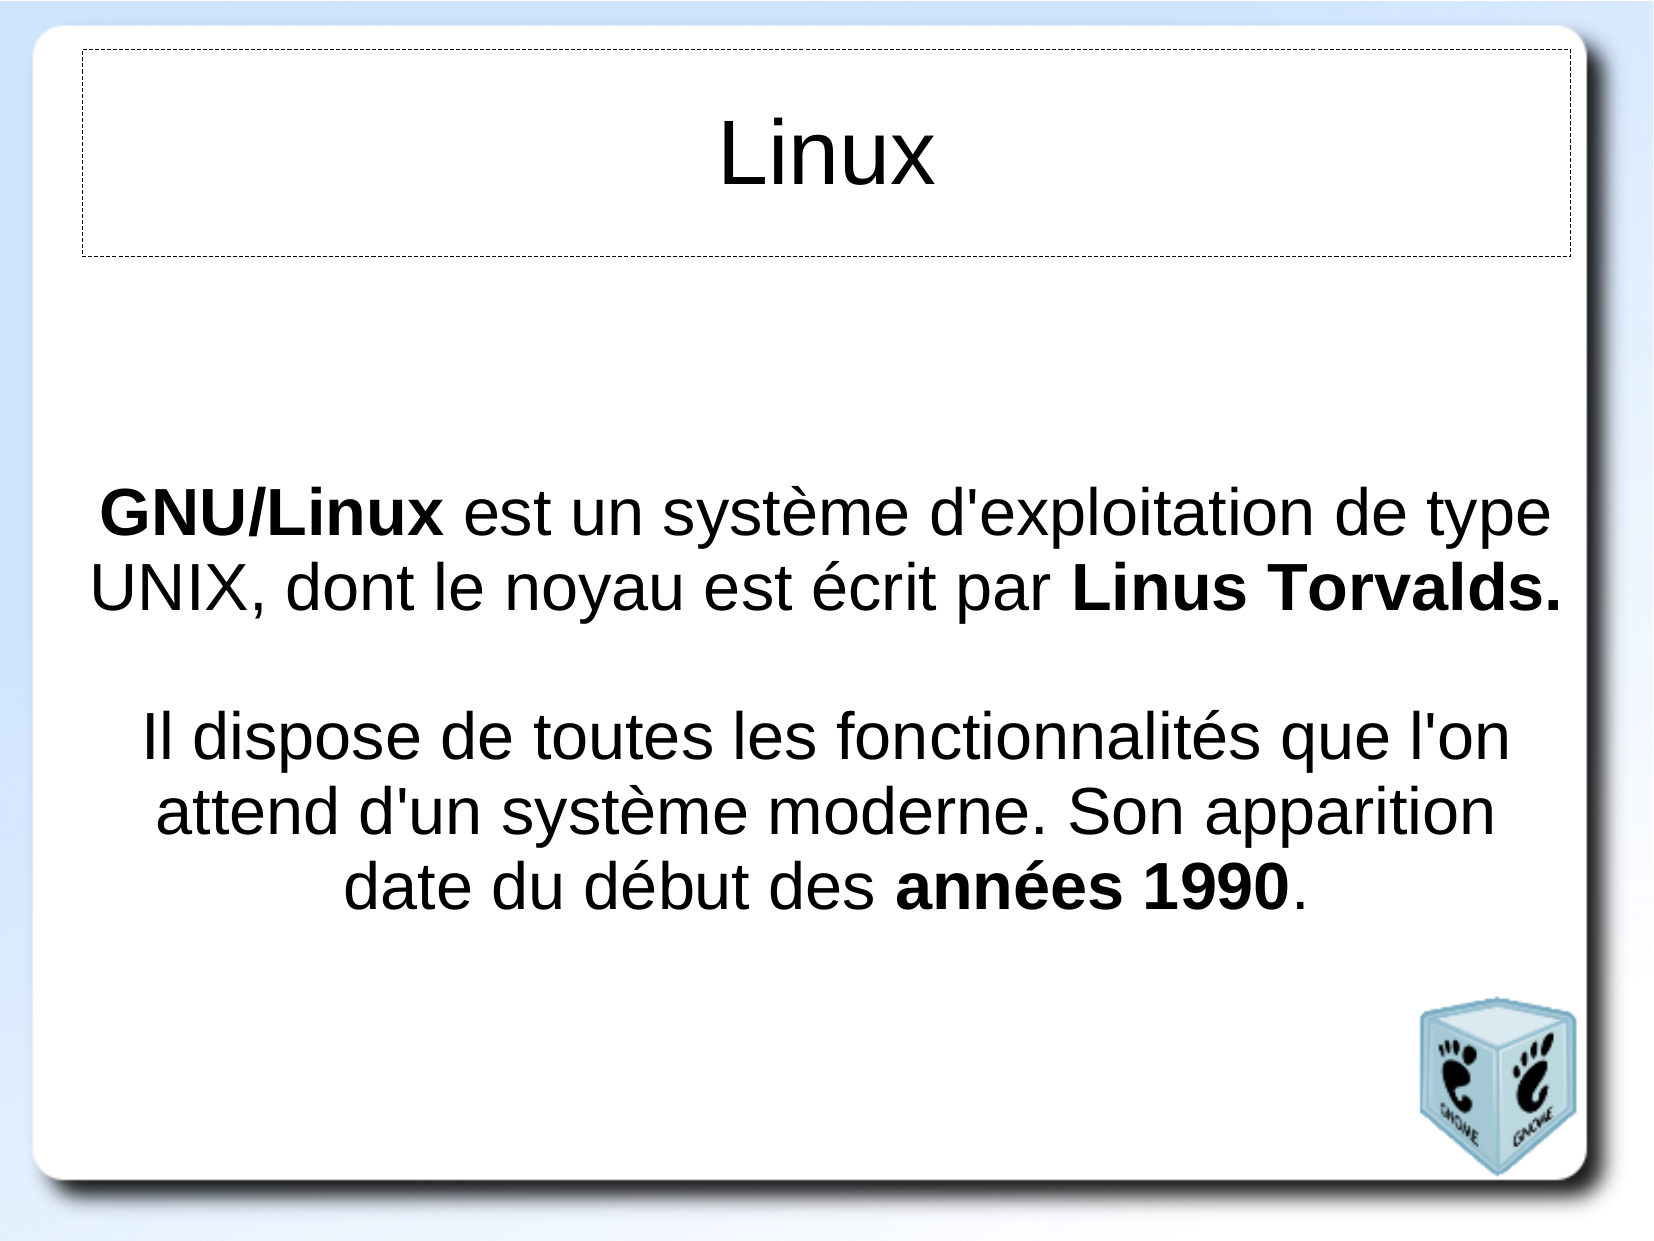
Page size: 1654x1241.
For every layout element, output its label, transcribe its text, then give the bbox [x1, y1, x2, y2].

picture [0, 1, 1654, 1241]
subtitle GNU/Linux est un système d'exploitation de type UNIX, dont le noyau est écrit par Linus Torvalds. Il dispose de toutes les fonctionnalités que l'on attend d'un système moderne. Son apparition date du début des années 1990. [82, 290, 1571, 1109]
title Linux [82, 49, 1571, 257]
